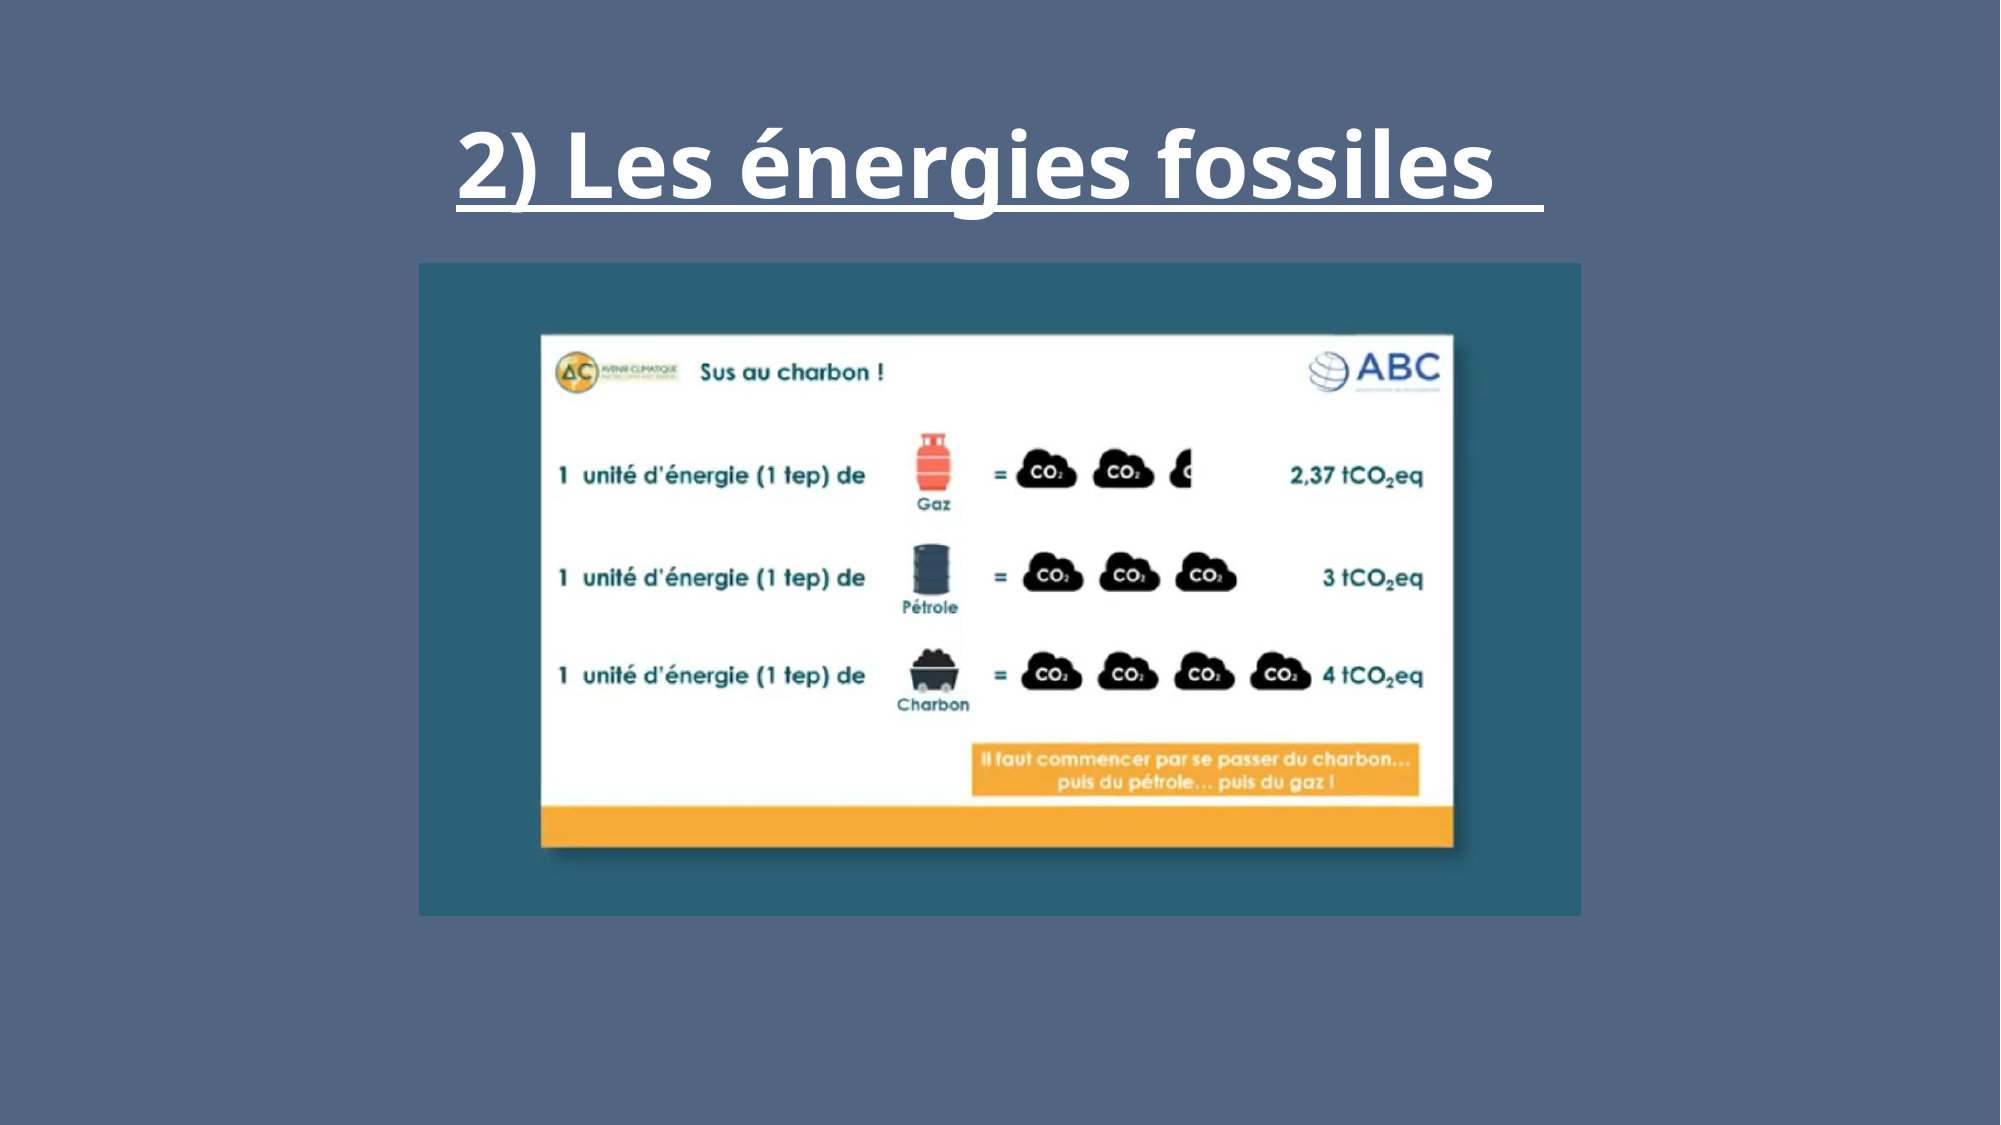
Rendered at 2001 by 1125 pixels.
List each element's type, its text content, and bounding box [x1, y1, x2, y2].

picture [419, 263, 1581, 916]
title 2) Les énergies fossiles [137, 59, 1863, 278]
